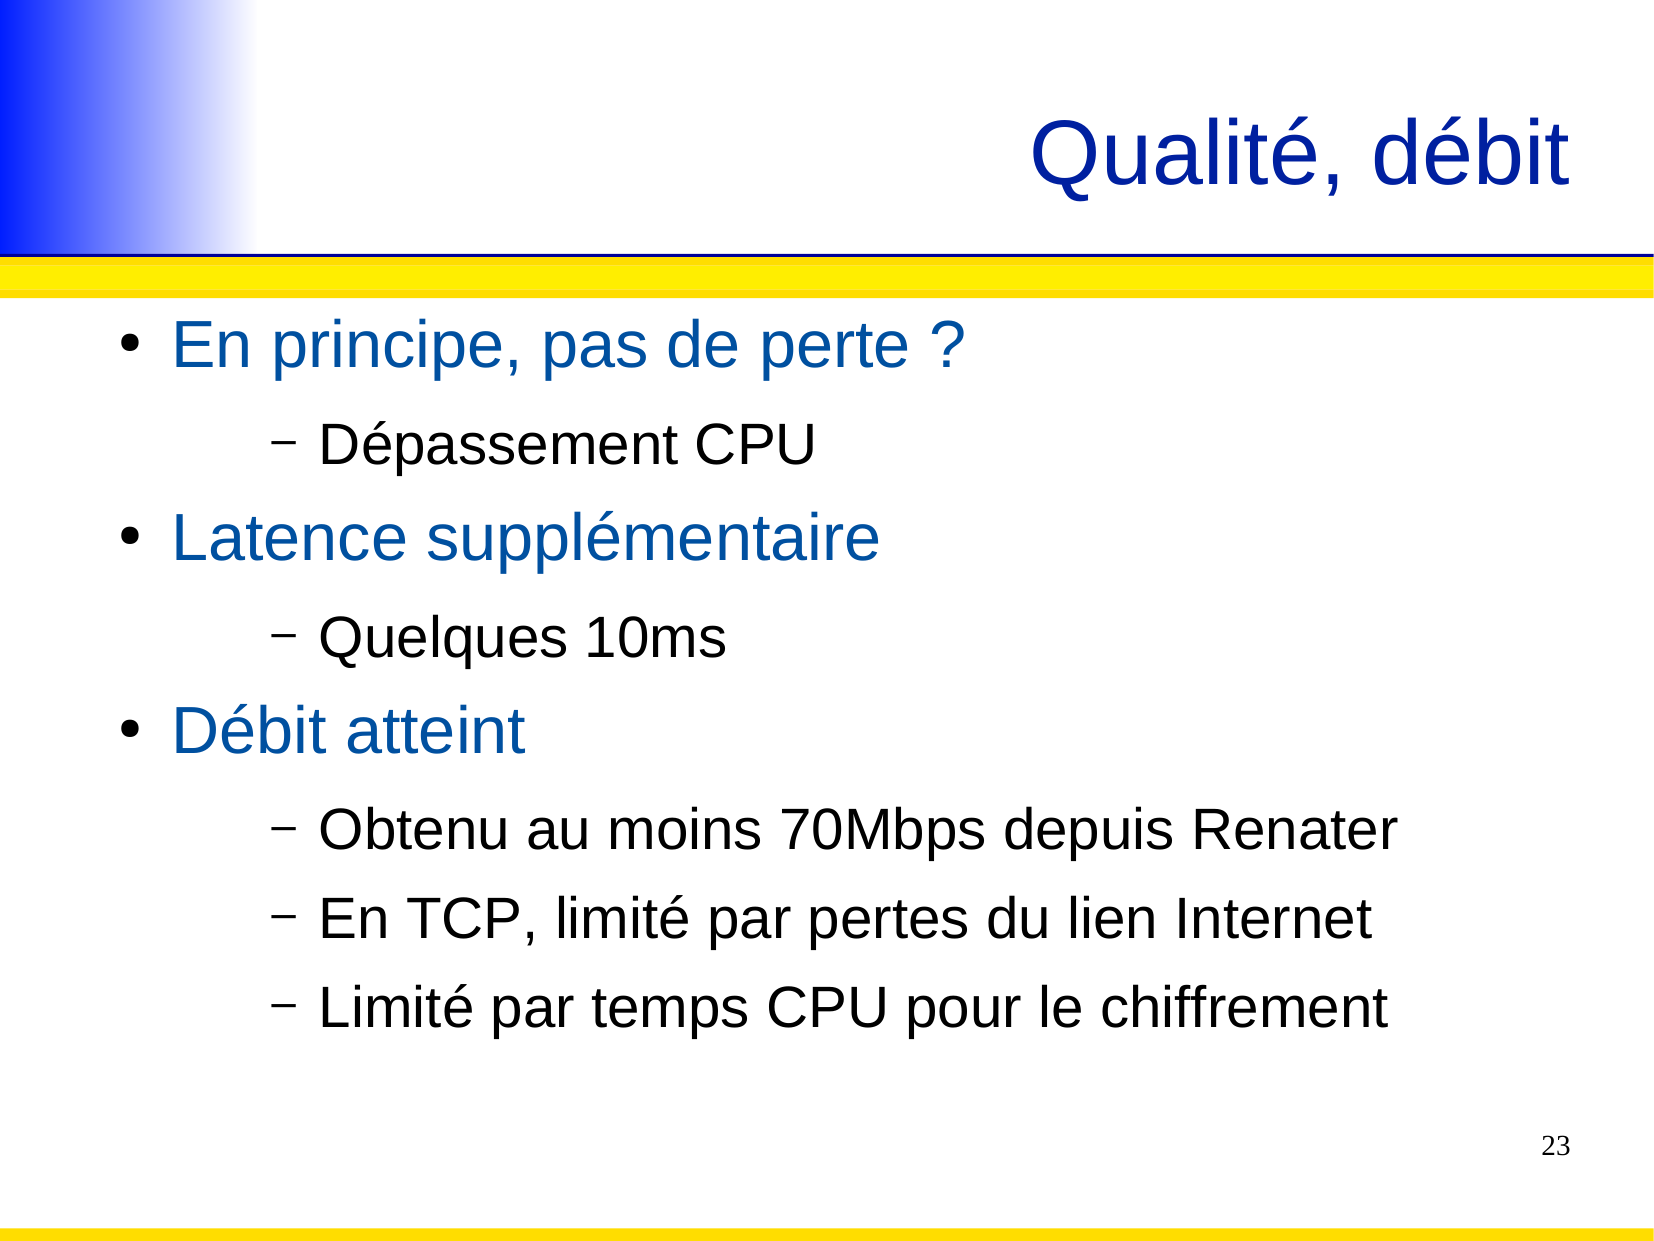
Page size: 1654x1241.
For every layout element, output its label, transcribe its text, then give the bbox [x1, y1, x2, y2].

title Qualité, débit [372, 49, 1571, 257]
list En principe, pas de perte ? Dépassement CPU Latence supplémentaire Quelques 10ms Débit atteint Obtenu au moins 70Mbps depuis Renater En TCP, limité par pertes du lien Internet Limité par temps CPU pour le chiffrement [82, 307, 1571, 1126]
